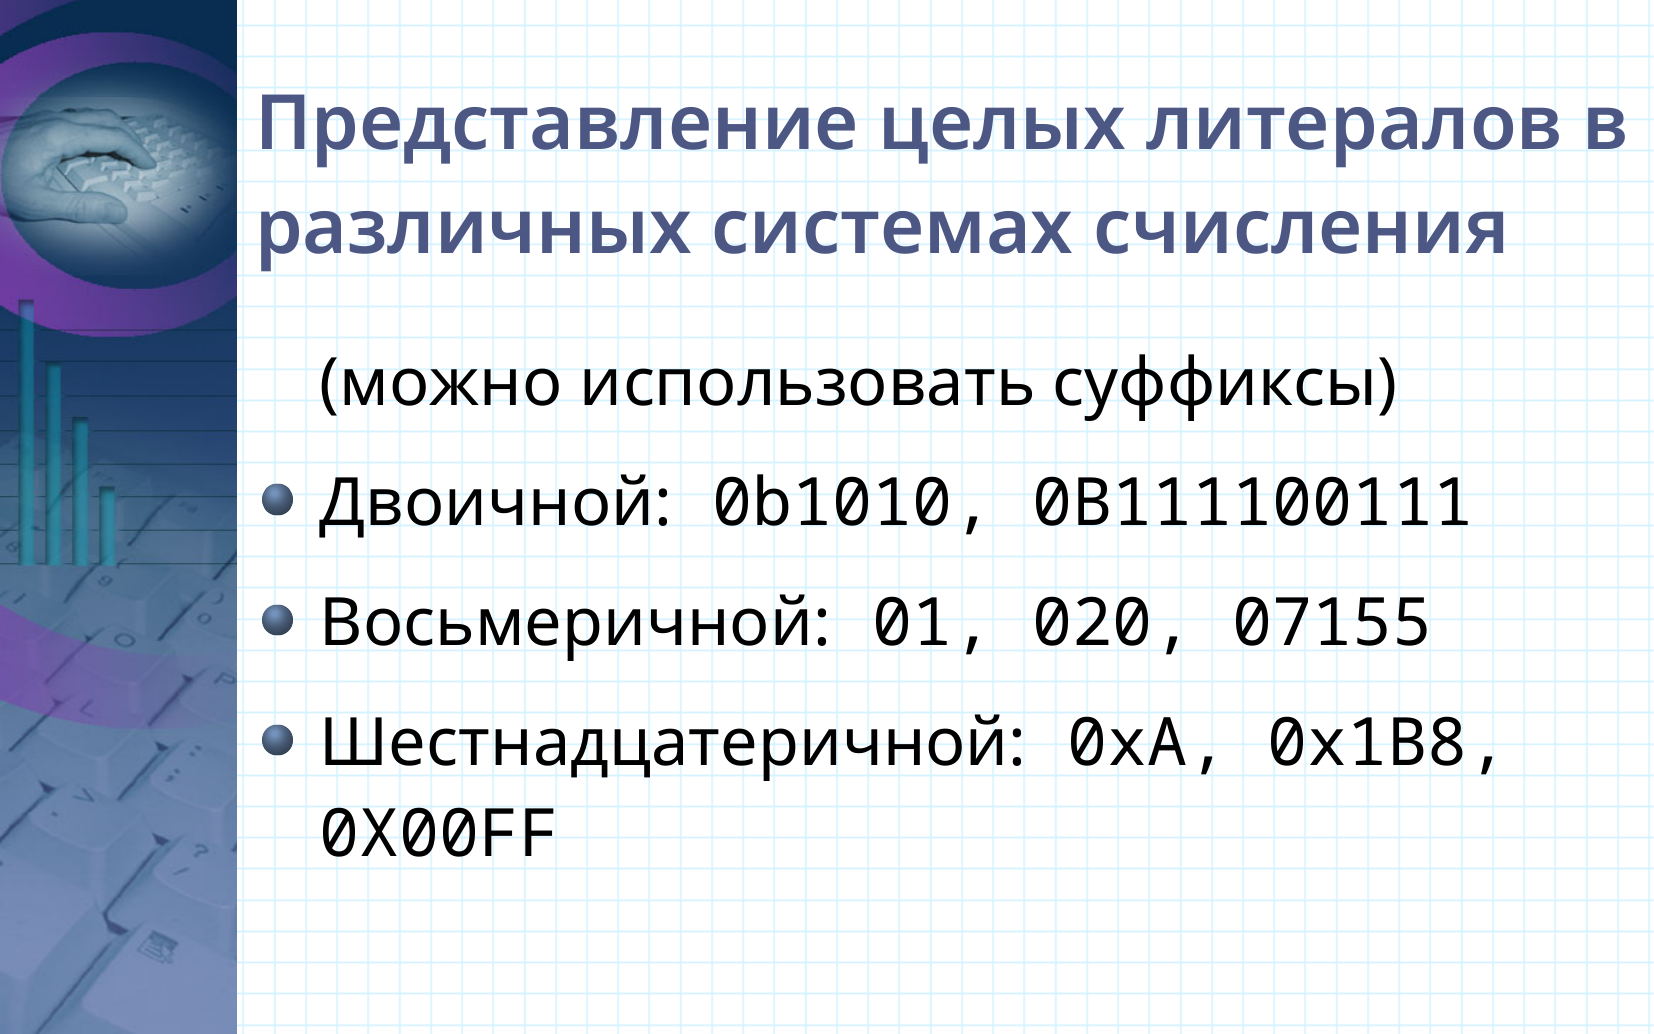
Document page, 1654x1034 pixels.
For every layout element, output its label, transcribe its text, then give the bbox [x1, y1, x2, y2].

title Представление целых литералов в различных системах счисления [254, 80, 1640, 264]
picture [0, 0, 1654, 1034]
list (можно использовать суффиксы) Двоичной: 0b1010, 0B111100111 Восьмеричной: 01, 020, 07155 Шестнадцатеричной: 0xA, 0x1B8, 0X00FF [178, 333, 1630, 934]
